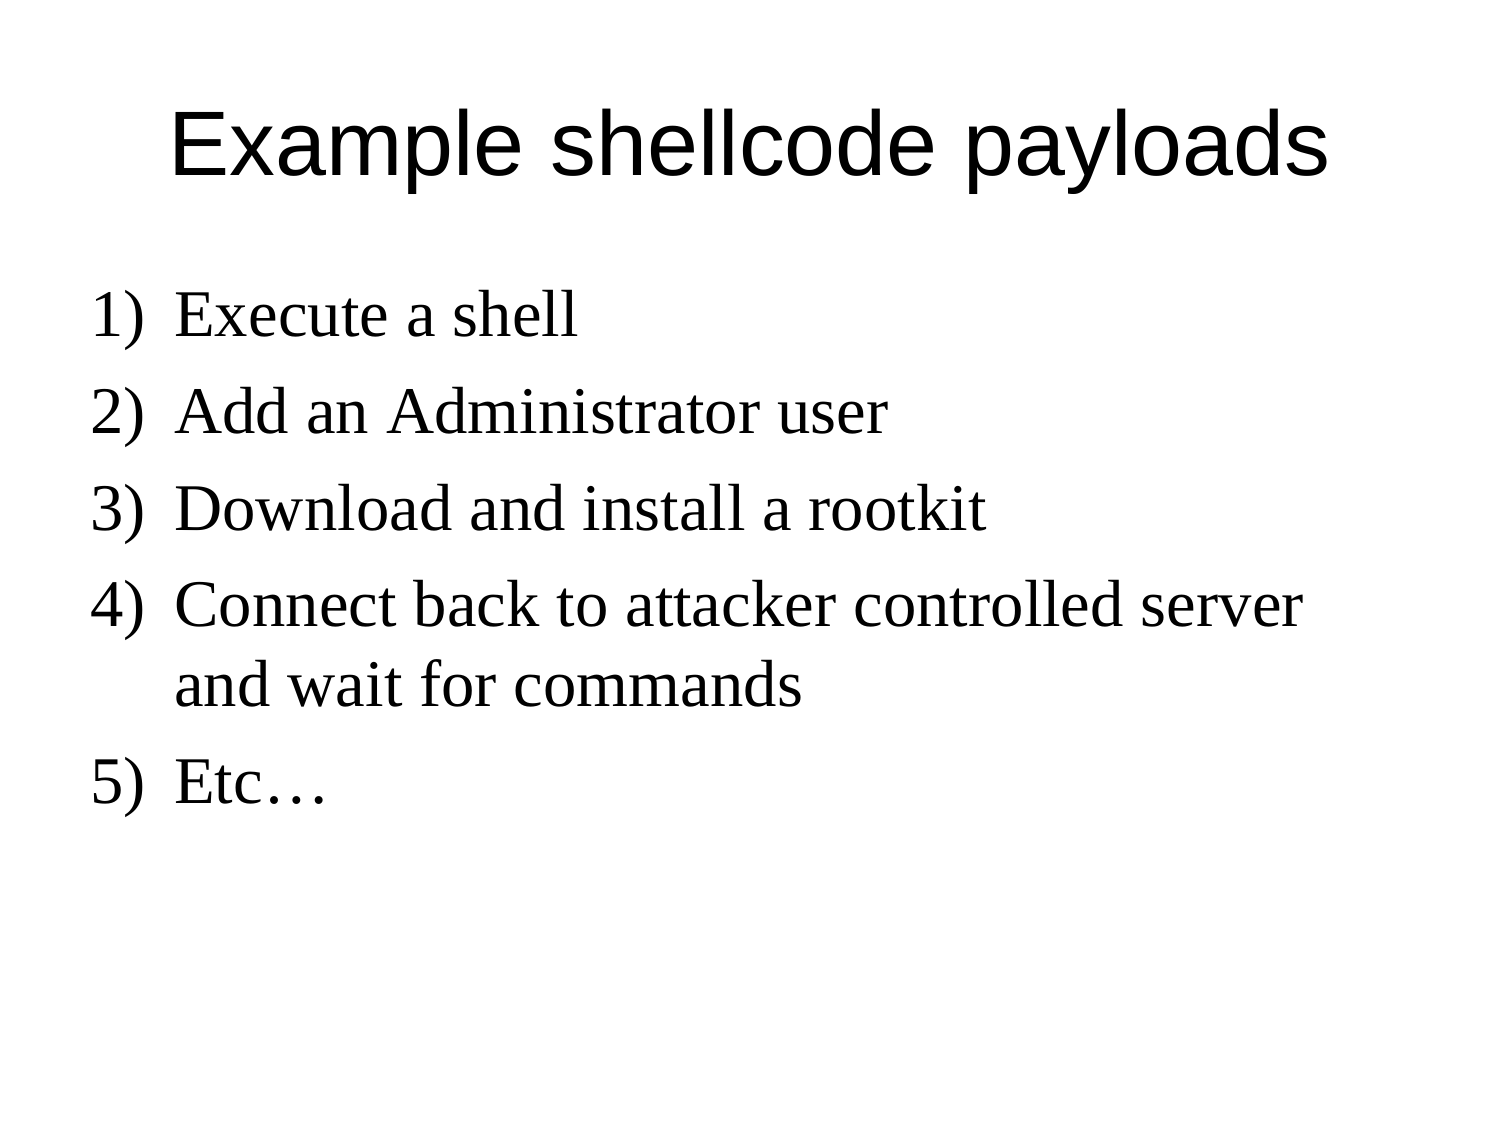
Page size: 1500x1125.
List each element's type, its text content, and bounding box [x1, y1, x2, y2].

list Execute a shell Add an Administrator user Download and install a rootkit Connect back to attacker controlled server and wait for commands Etc… [75, 262, 1426, 1006]
title Example shellcode payloads [75, 45, 1426, 233]
